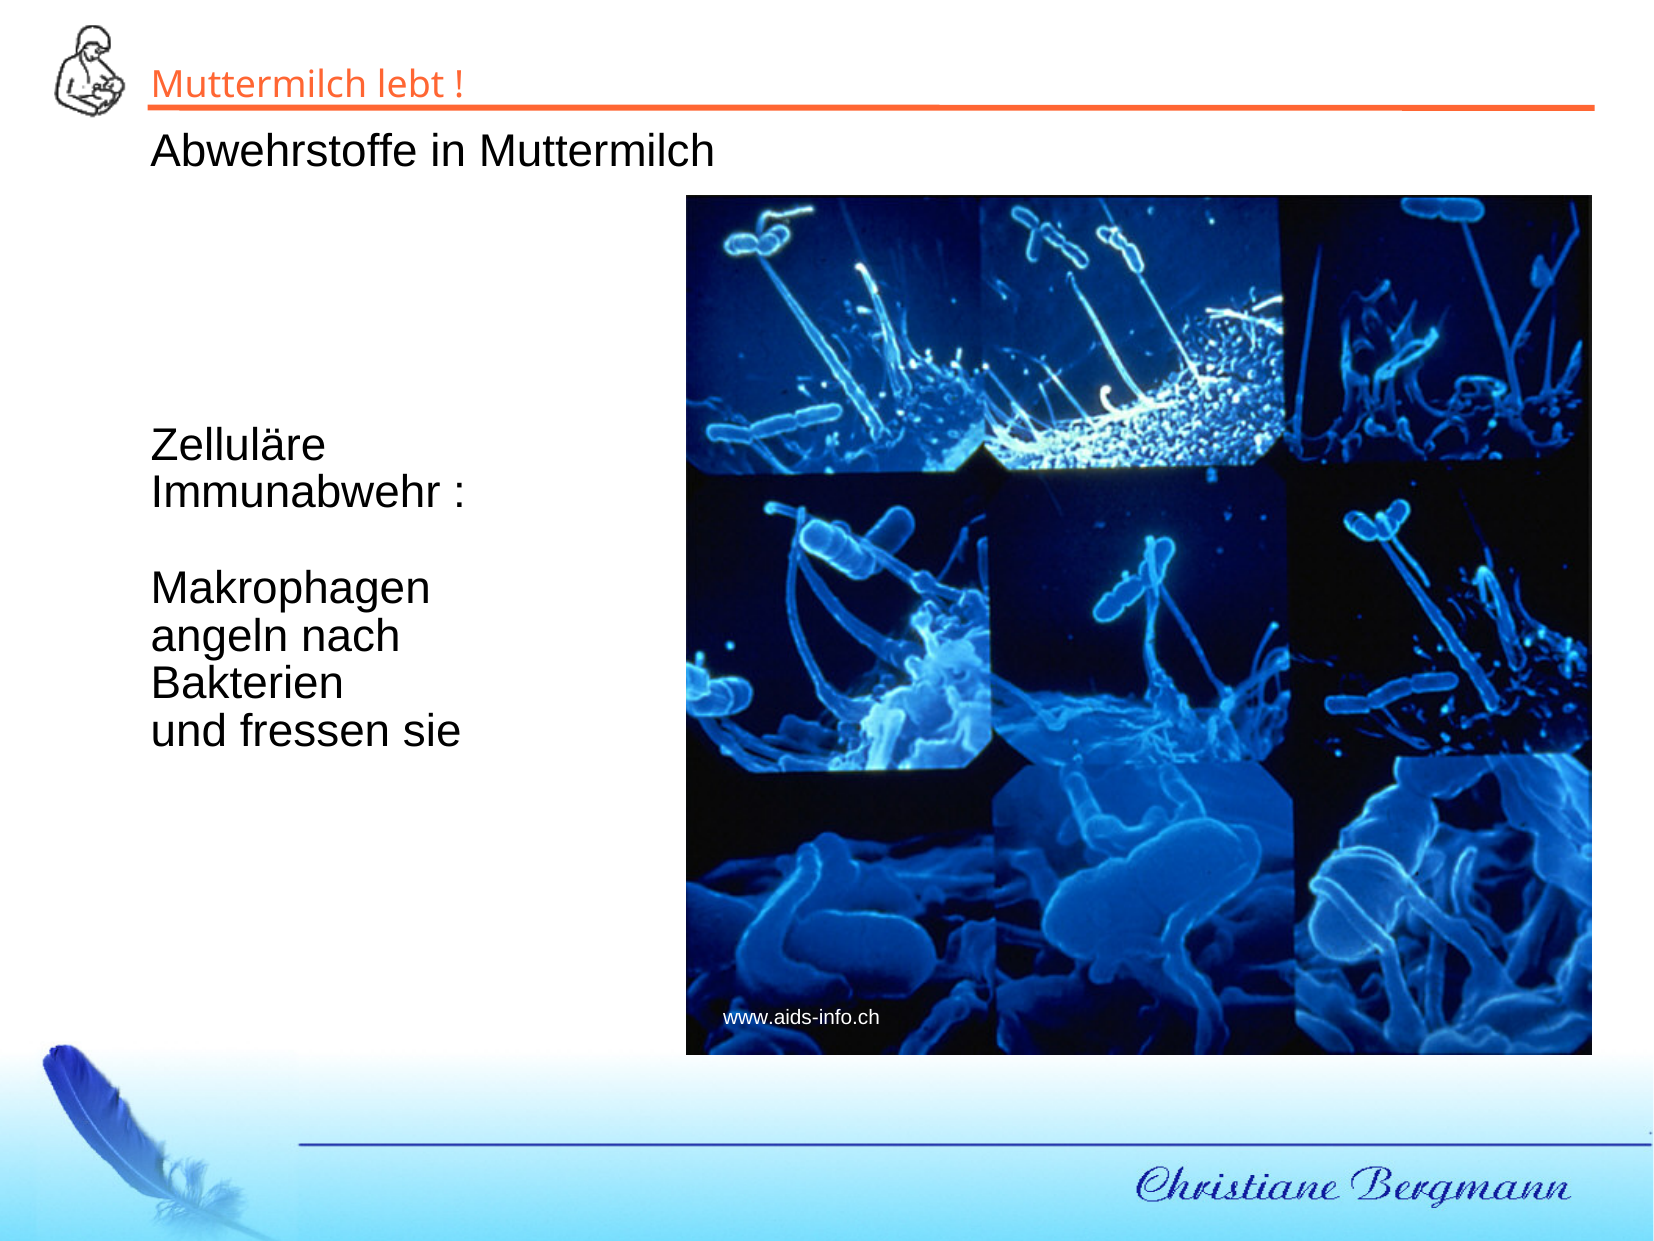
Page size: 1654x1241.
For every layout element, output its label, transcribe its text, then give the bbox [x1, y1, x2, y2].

text_box Abwehrstoffe in Muttermilch [135, 120, 1595, 184]
picture [0, 195, 1654, 1241]
text_box Muttermilch lebt ! [135, 41, 531, 117]
text_box Zelluläre Immunabwehr : Makrophagen angeln nach Bakterien und fressen sie [135, 414, 686, 764]
picture [54, 24, 130, 119]
text_box www.aids-info.ch [708, 999, 895, 1037]
